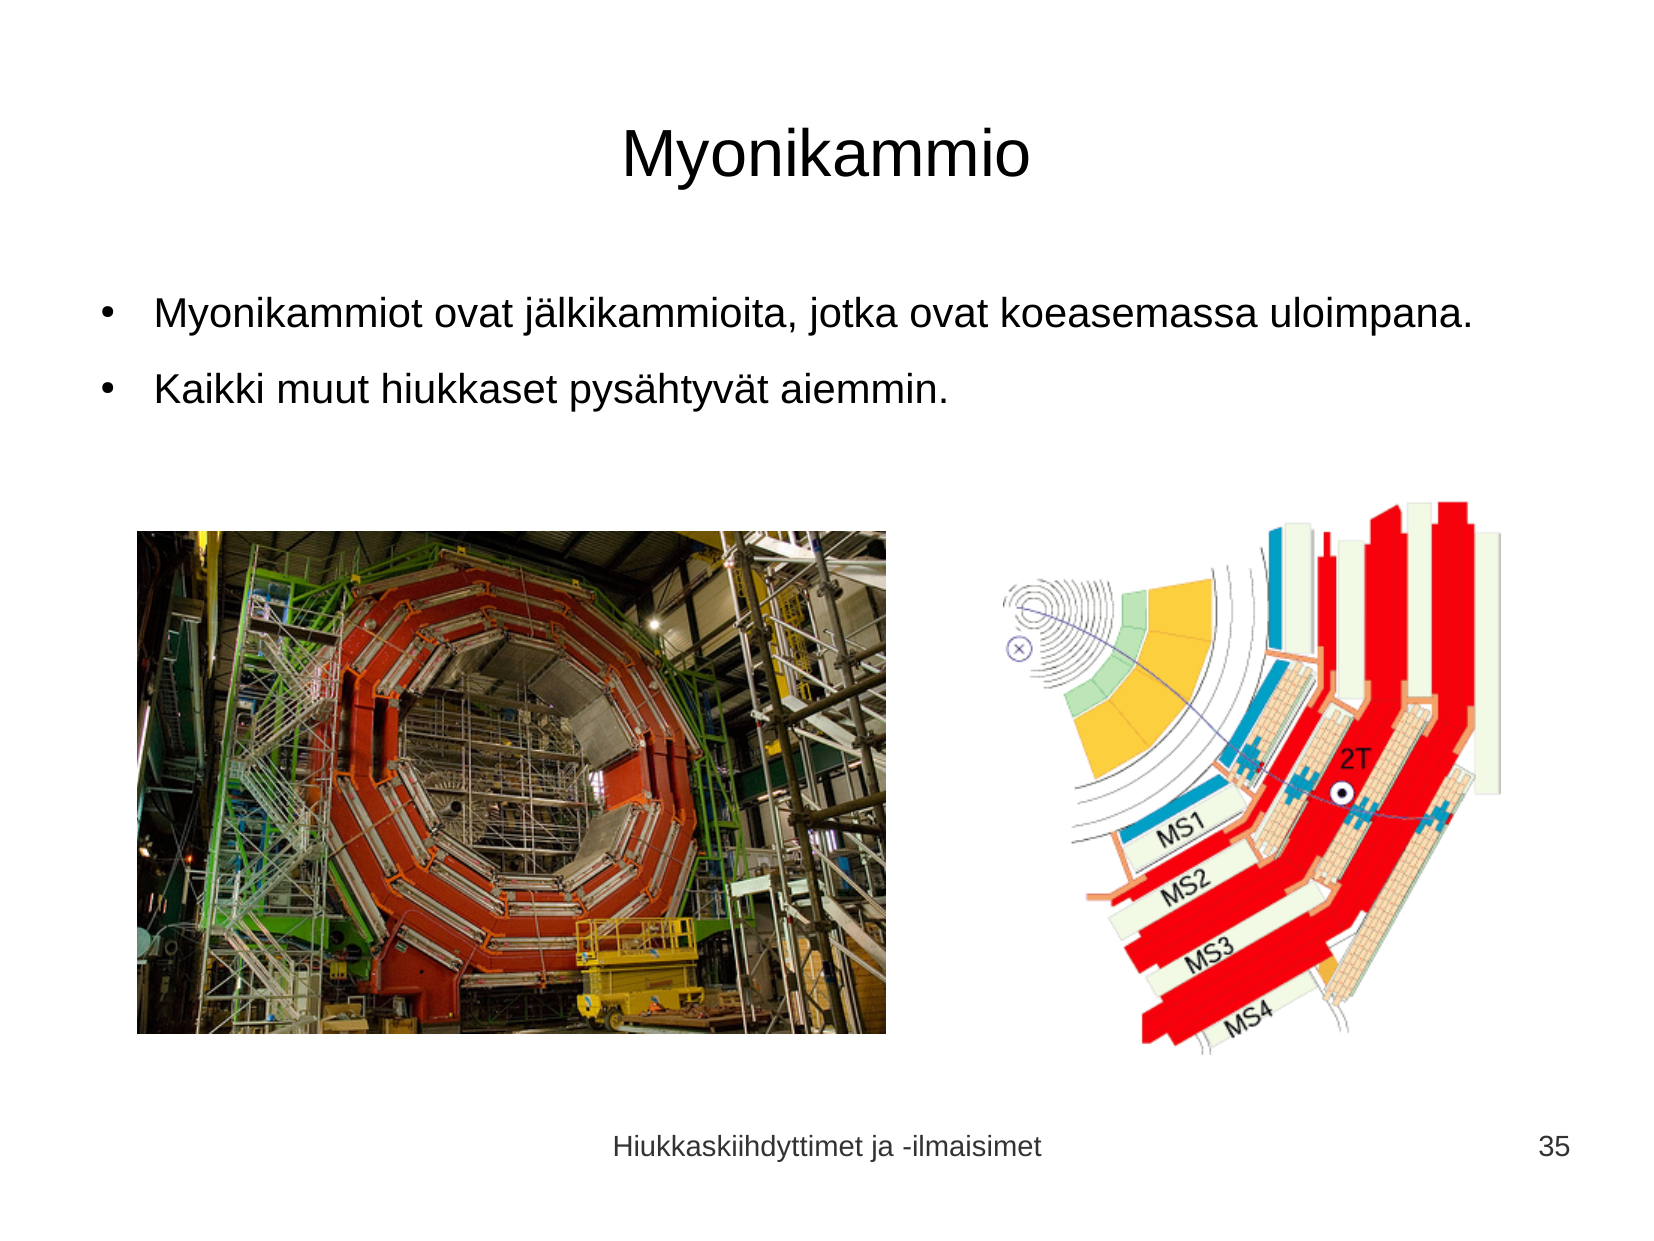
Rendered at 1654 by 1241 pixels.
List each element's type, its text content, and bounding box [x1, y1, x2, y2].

title Myonikammio [82, 49, 1571, 257]
picture [137, 531, 886, 1034]
picture [1003, 501, 1501, 1056]
list Myonikammiot ovat jälkikammioita, jotka ovat koeasemassa uloimpana. Kaikki muut hiukkaset pysähtyvät aiemmin. [82, 290, 1571, 1109]
